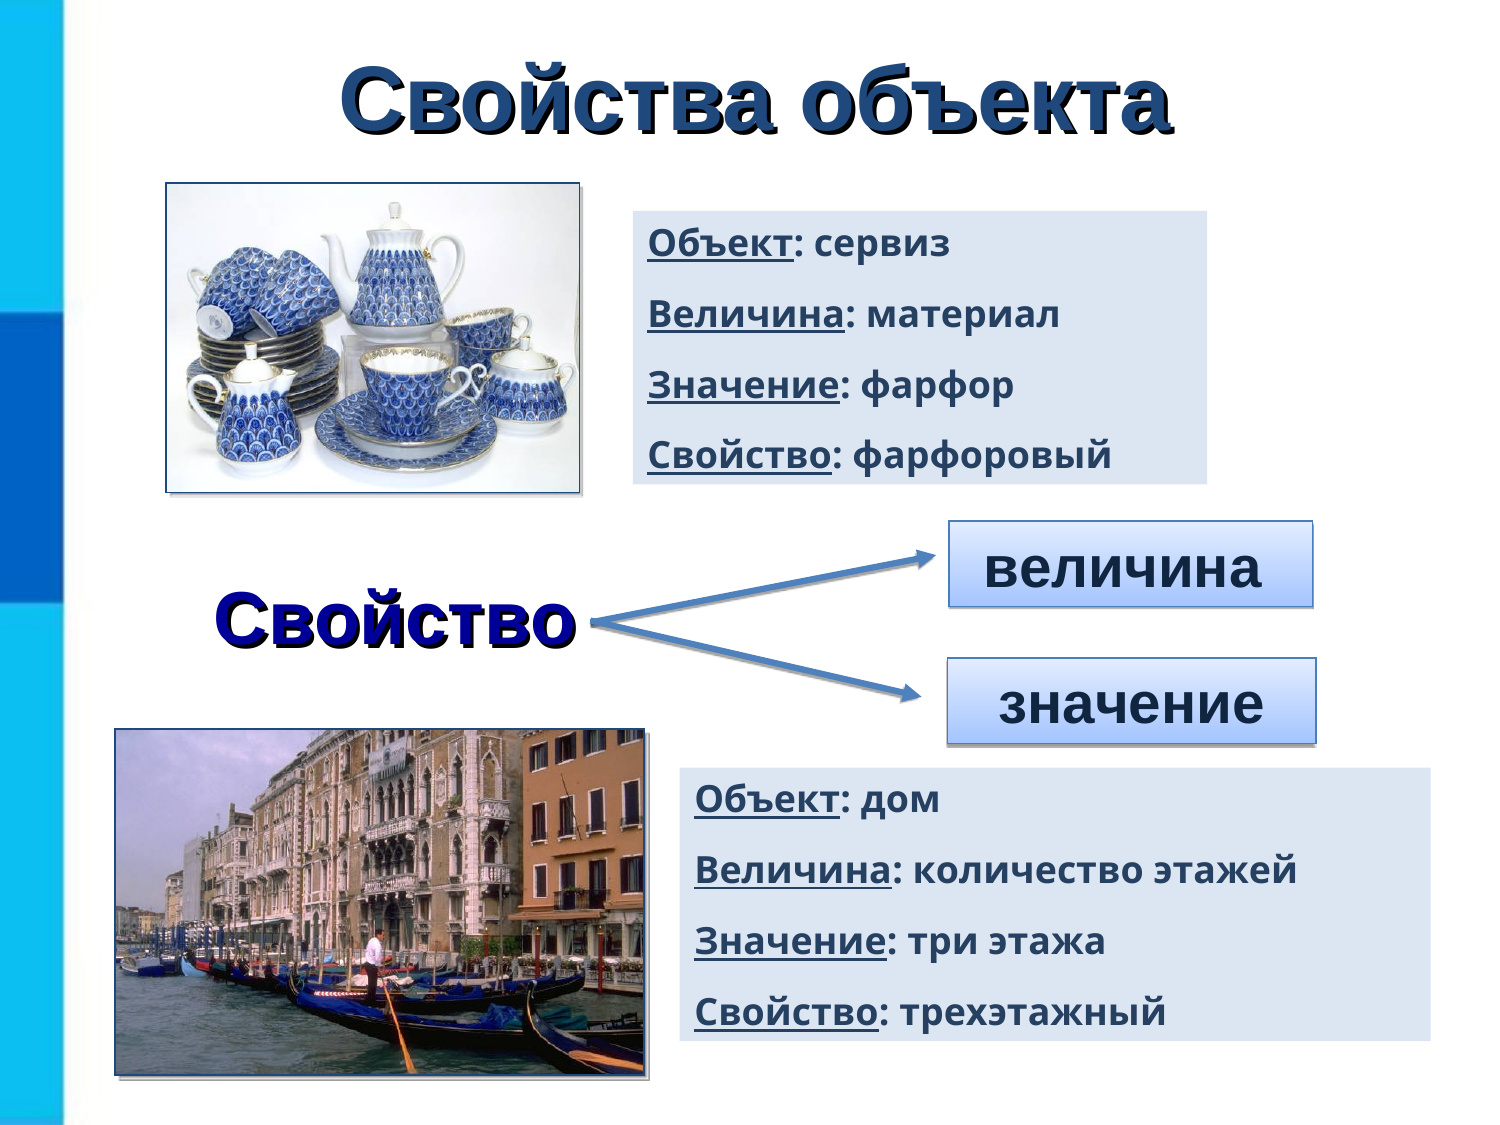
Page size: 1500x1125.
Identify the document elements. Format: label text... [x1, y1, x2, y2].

text_box Свойство [199, 521, 622, 709]
picture [0, 0, 1500, 1125]
text_box Объект: дом Величина: количество этажей Значение: три этажа Свойство: трехэтажный [679, 767, 1431, 1042]
picture [166, 188, 579, 492]
text_box Объект: сервиз Величина: материал Значение: фарфор Свойство: фарфоровый [632, 210, 1208, 485]
text_box величина [949, 521, 1313, 607]
title Свойства объекта [117, 0, 1393, 188]
text_box значение [947, 657, 1317, 744]
